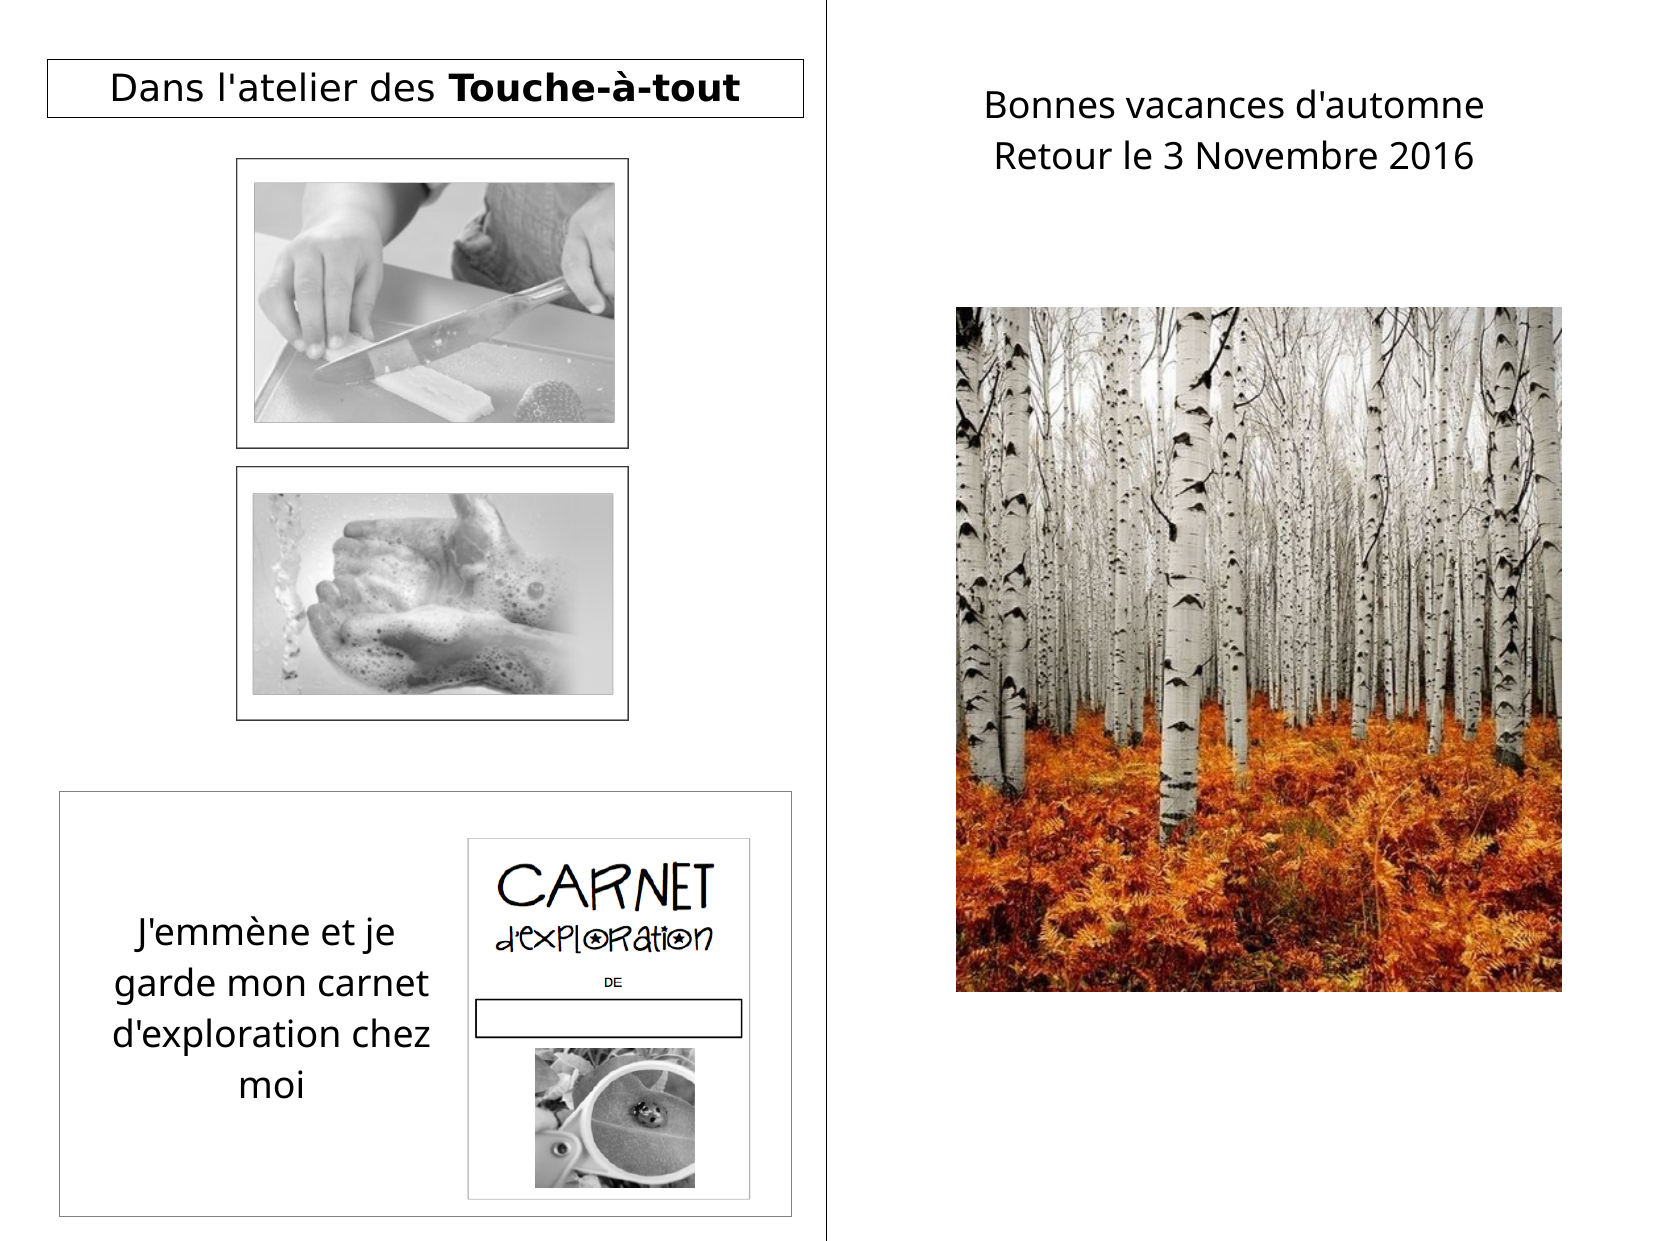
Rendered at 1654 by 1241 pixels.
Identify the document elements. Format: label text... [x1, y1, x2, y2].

picture [236, 466, 629, 721]
picture [236, 158, 629, 449]
text_box Dans l'atelier des Touche-à-tout [47, 59, 804, 118]
text_box Bonnes vacances d'automne Retour le 3 Novembre 2016 [874, 70, 1595, 252]
text_box J'emmène et je garde mon carnet d'exploration chez moi [82, 897, 460, 1123]
picture [460, 833, 757, 1205]
picture [956, 307, 1562, 992]
